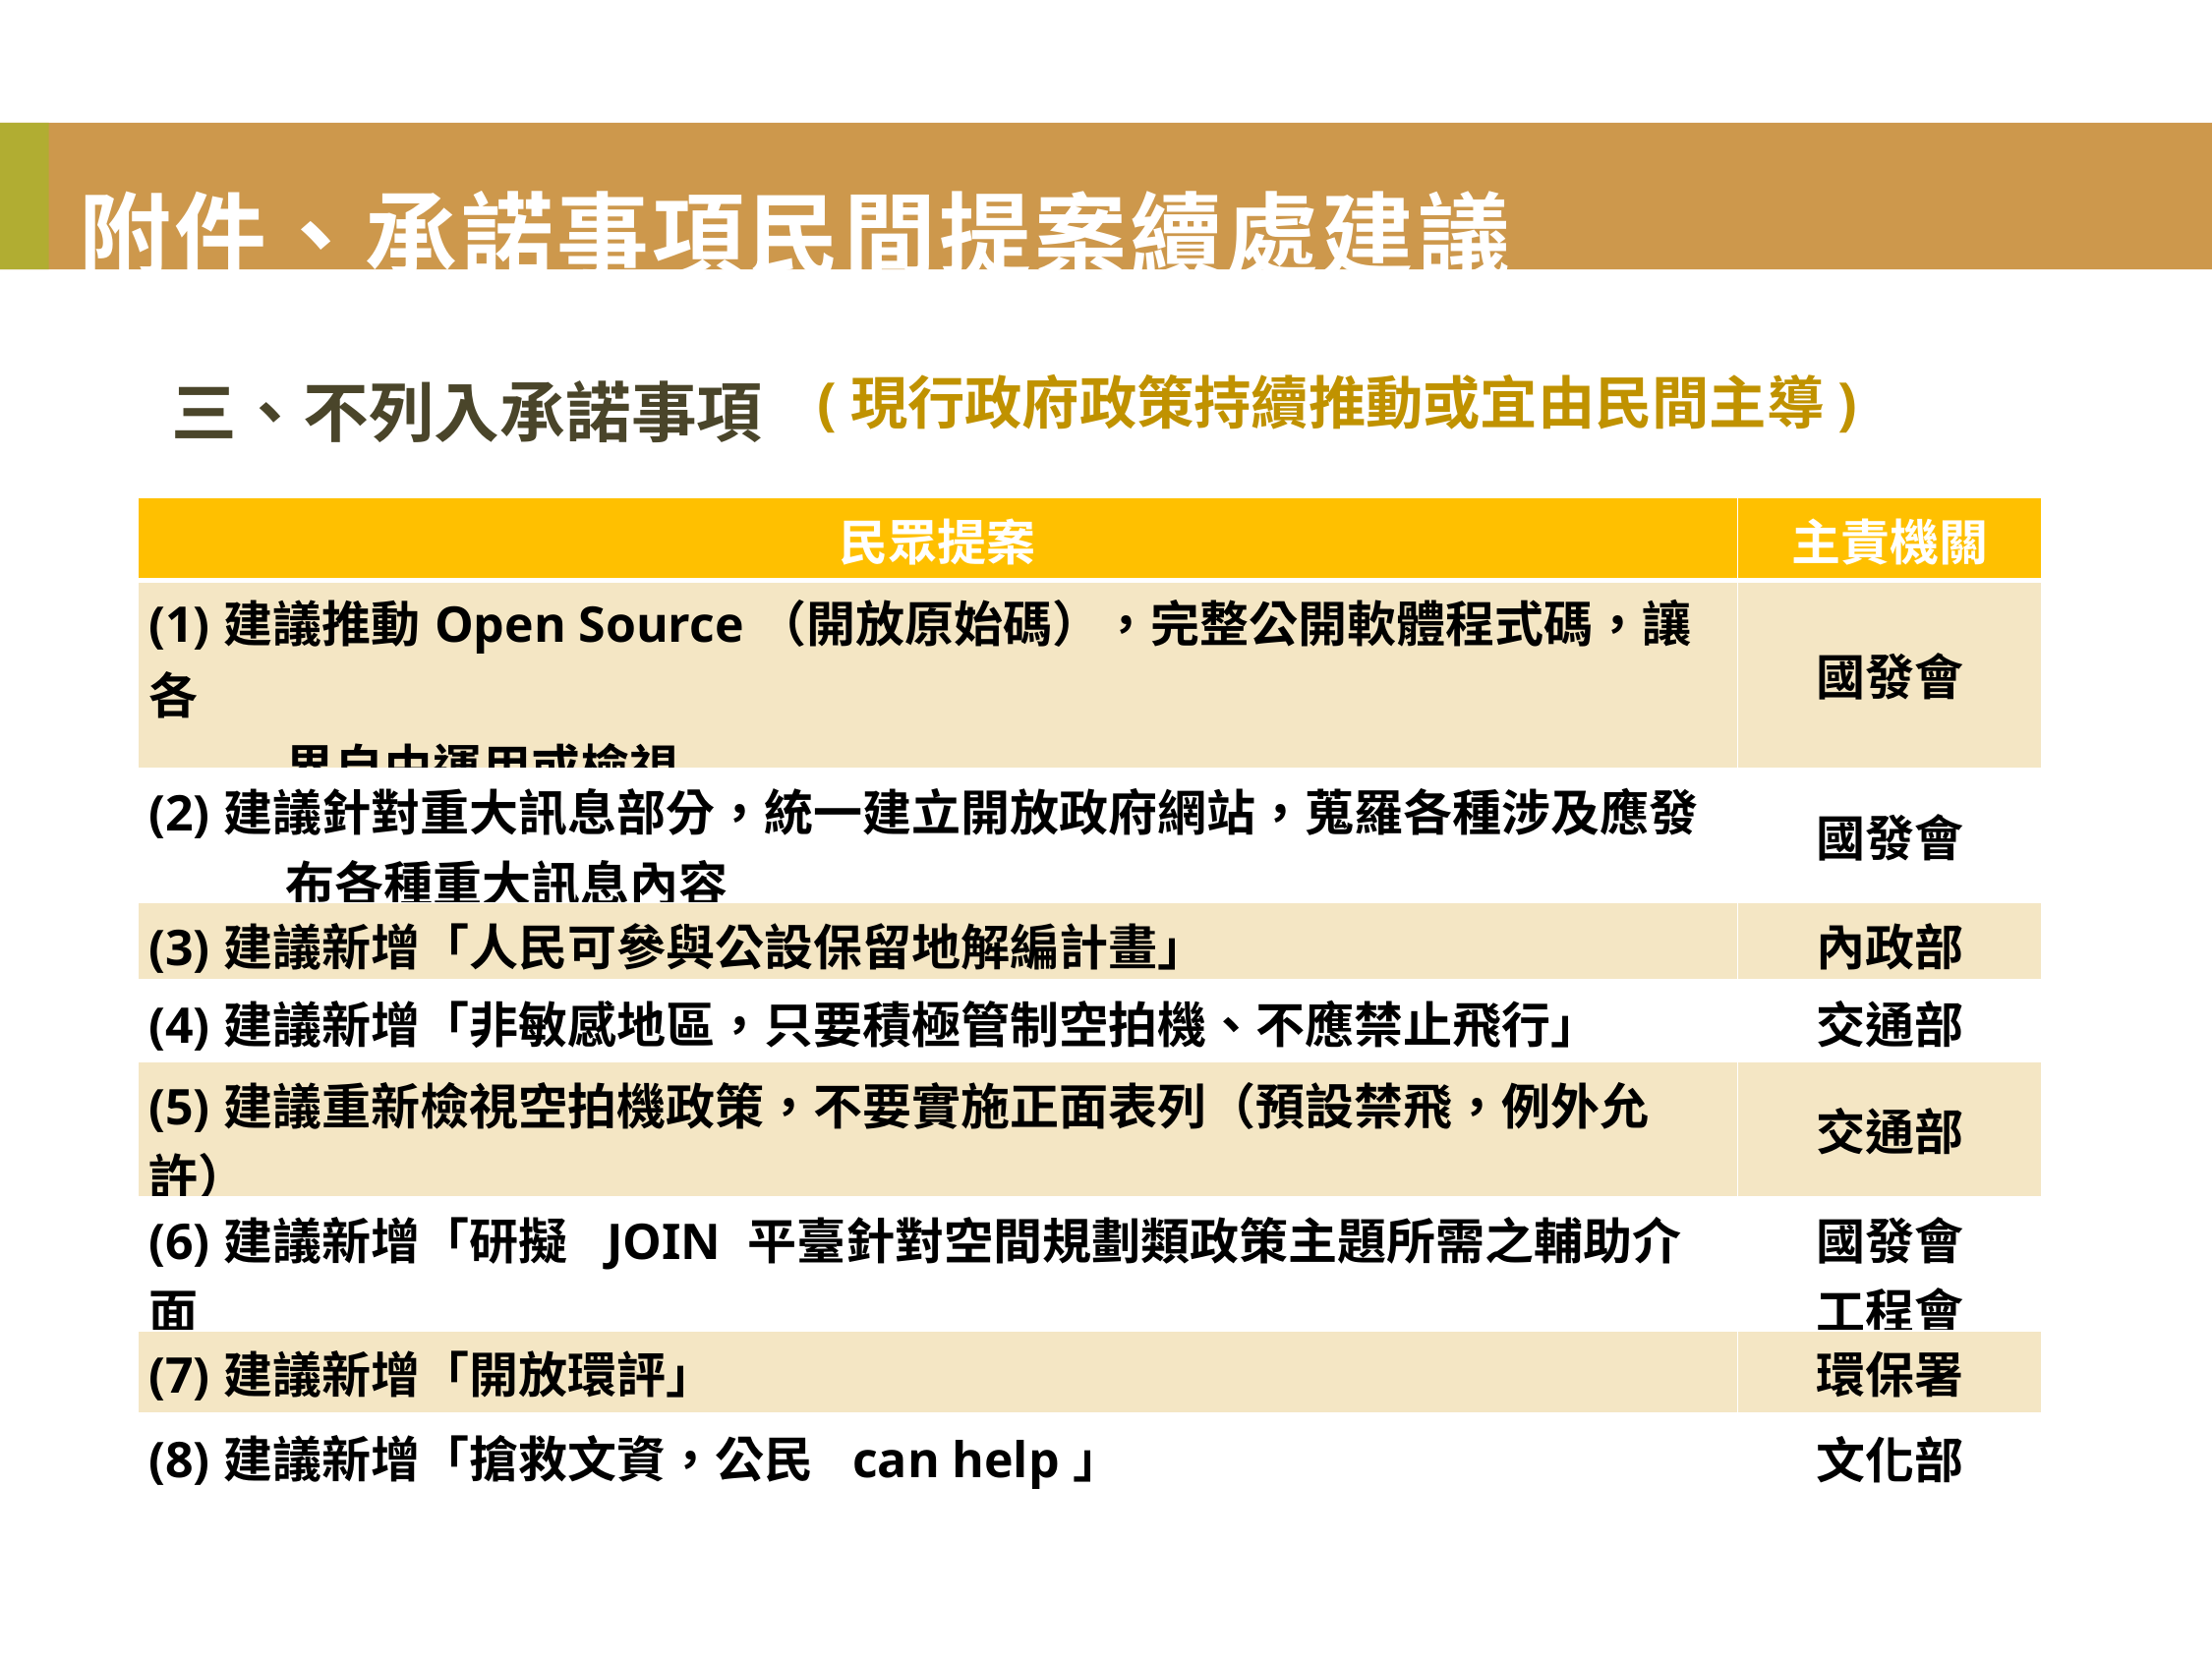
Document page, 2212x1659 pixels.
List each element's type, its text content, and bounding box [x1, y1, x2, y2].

table_cell (4)建議新增「非敏感地區，只要積極管制空拍機、不應禁止飛行」 [139, 981, 1737, 1061]
text_box 三、不列入承諾事項 [171, 400, 987, 450]
table_header 主責機關 [1738, 498, 2041, 578]
text_box [0, 122, 2212, 270]
table_cell (3)建議新增「人民可參與公設保留地解編計畫」 [139, 903, 1737, 979]
table_cell (2)建議針對重大訊息部分，統一建立開放政府網站，蒐羅各種涉及應發 布各種重大訊息內容 [139, 770, 1737, 902]
table_cell 國發會 [1738, 770, 2041, 902]
table_cell (8)建議新增「搶救文資，公民 can help」 [139, 1413, 1737, 1500]
table_header 民眾提案 [139, 498, 1737, 578]
table_cell (5)建議重新檢視空拍機政策，不要實施正面表列（預設禁飛，例外允許） [139, 1062, 1737, 1196]
table_cell (6)建議新增「研擬 JOIN 平臺針對空間規劃類政策主題所需之輔助介面 與工具」 [139, 1197, 1737, 1330]
text_box (現行政府政策持續推動或宜由民間主導) [802, 400, 1873, 443]
table_cell 國發會 工程會 [1738, 1197, 2041, 1330]
table_cell 內政部 [1738, 903, 2041, 979]
table_cell 環保署 [1738, 1332, 2041, 1412]
table_cell 交通部 [1738, 1062, 2041, 1196]
table_cell 文化部 [1738, 1413, 2041, 1500]
table_cell 國發會 [1738, 583, 2041, 768]
text_box 附件、承諾事項民間提案續處建議 [79, 178, 2119, 400]
table_cell (1)建議推動Open Source（開放原始碼），完整公開軟體程式碼，讓各 界自由運用或檢視 [139, 583, 1737, 768]
table_cell (7)建議新增「開放環評」 [139, 1332, 1737, 1412]
table_cell 交通部 [1738, 981, 2041, 1061]
